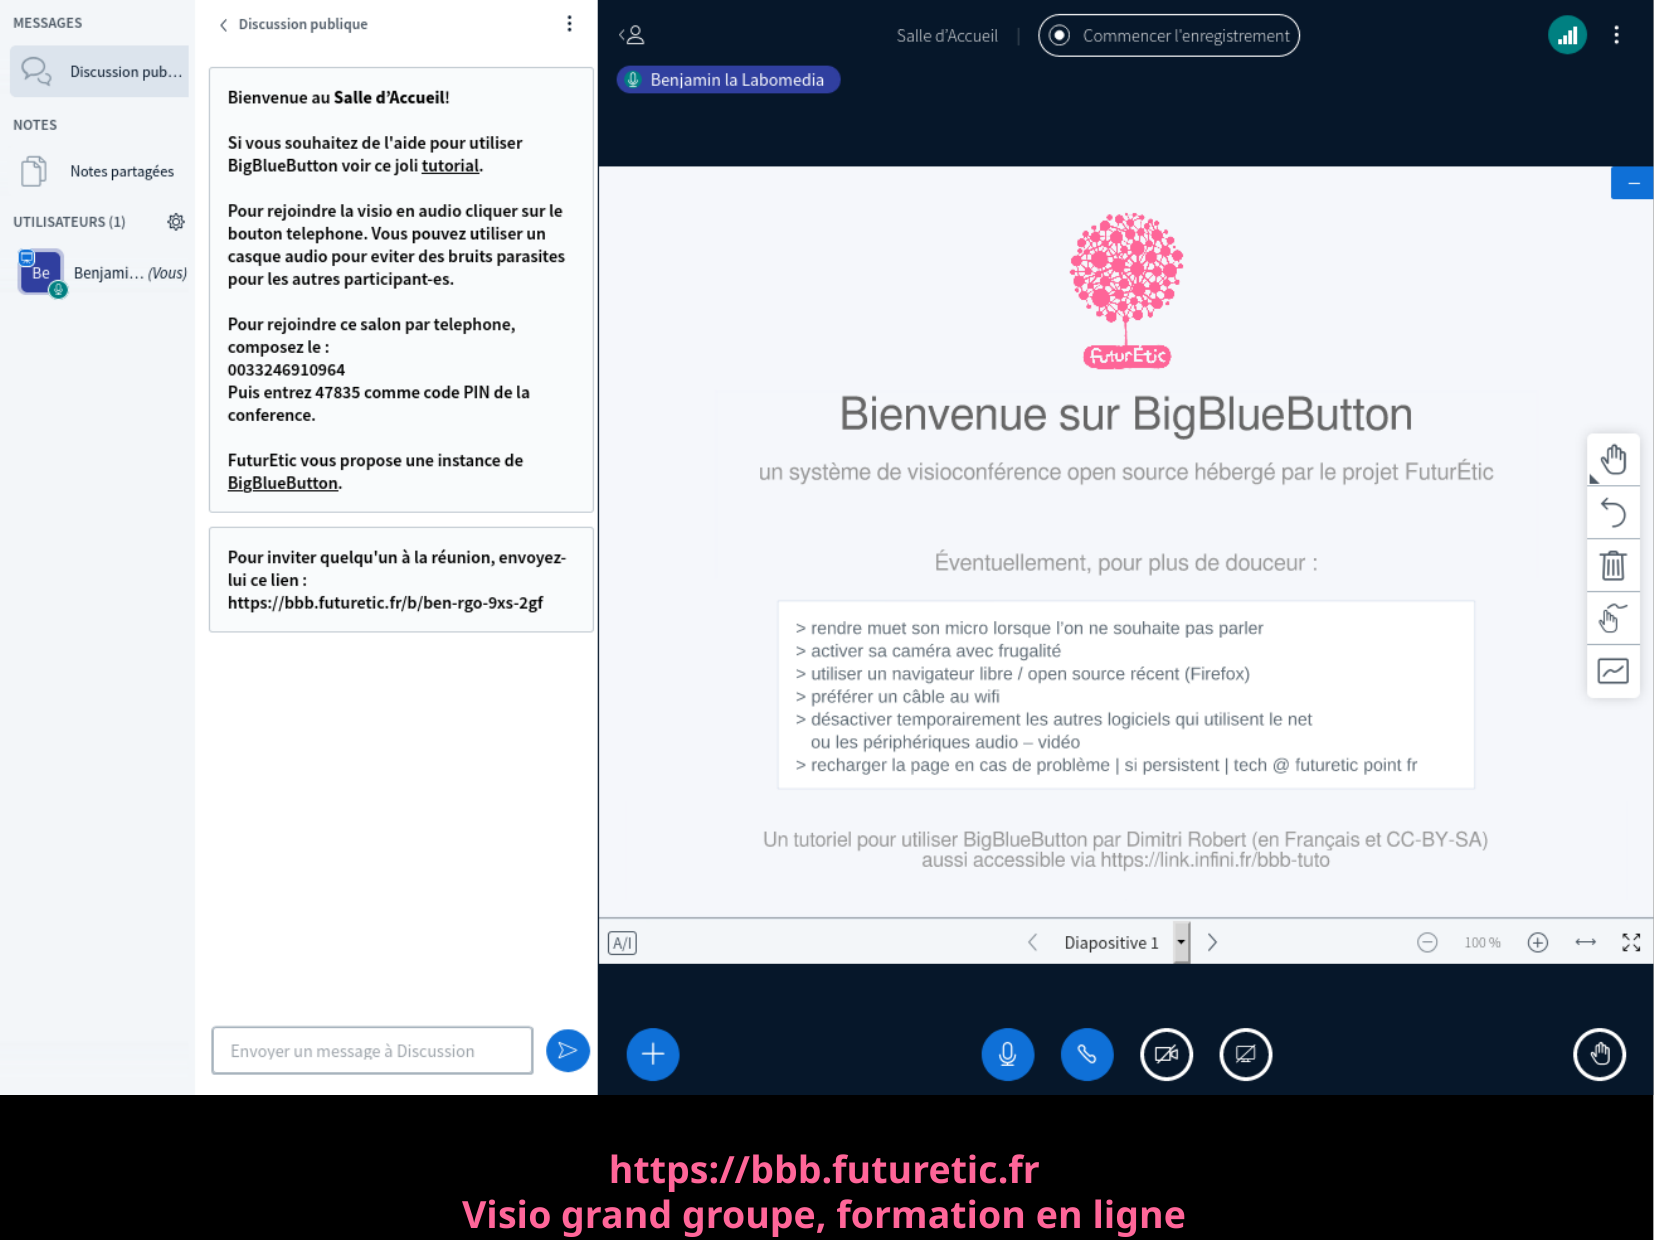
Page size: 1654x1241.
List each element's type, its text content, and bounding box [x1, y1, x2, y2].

text_box https://bbb.futuretic.fr Visio grand groupe, formation en ligne [222, 1138, 1428, 1241]
picture [0, 0, 1654, 1095]
